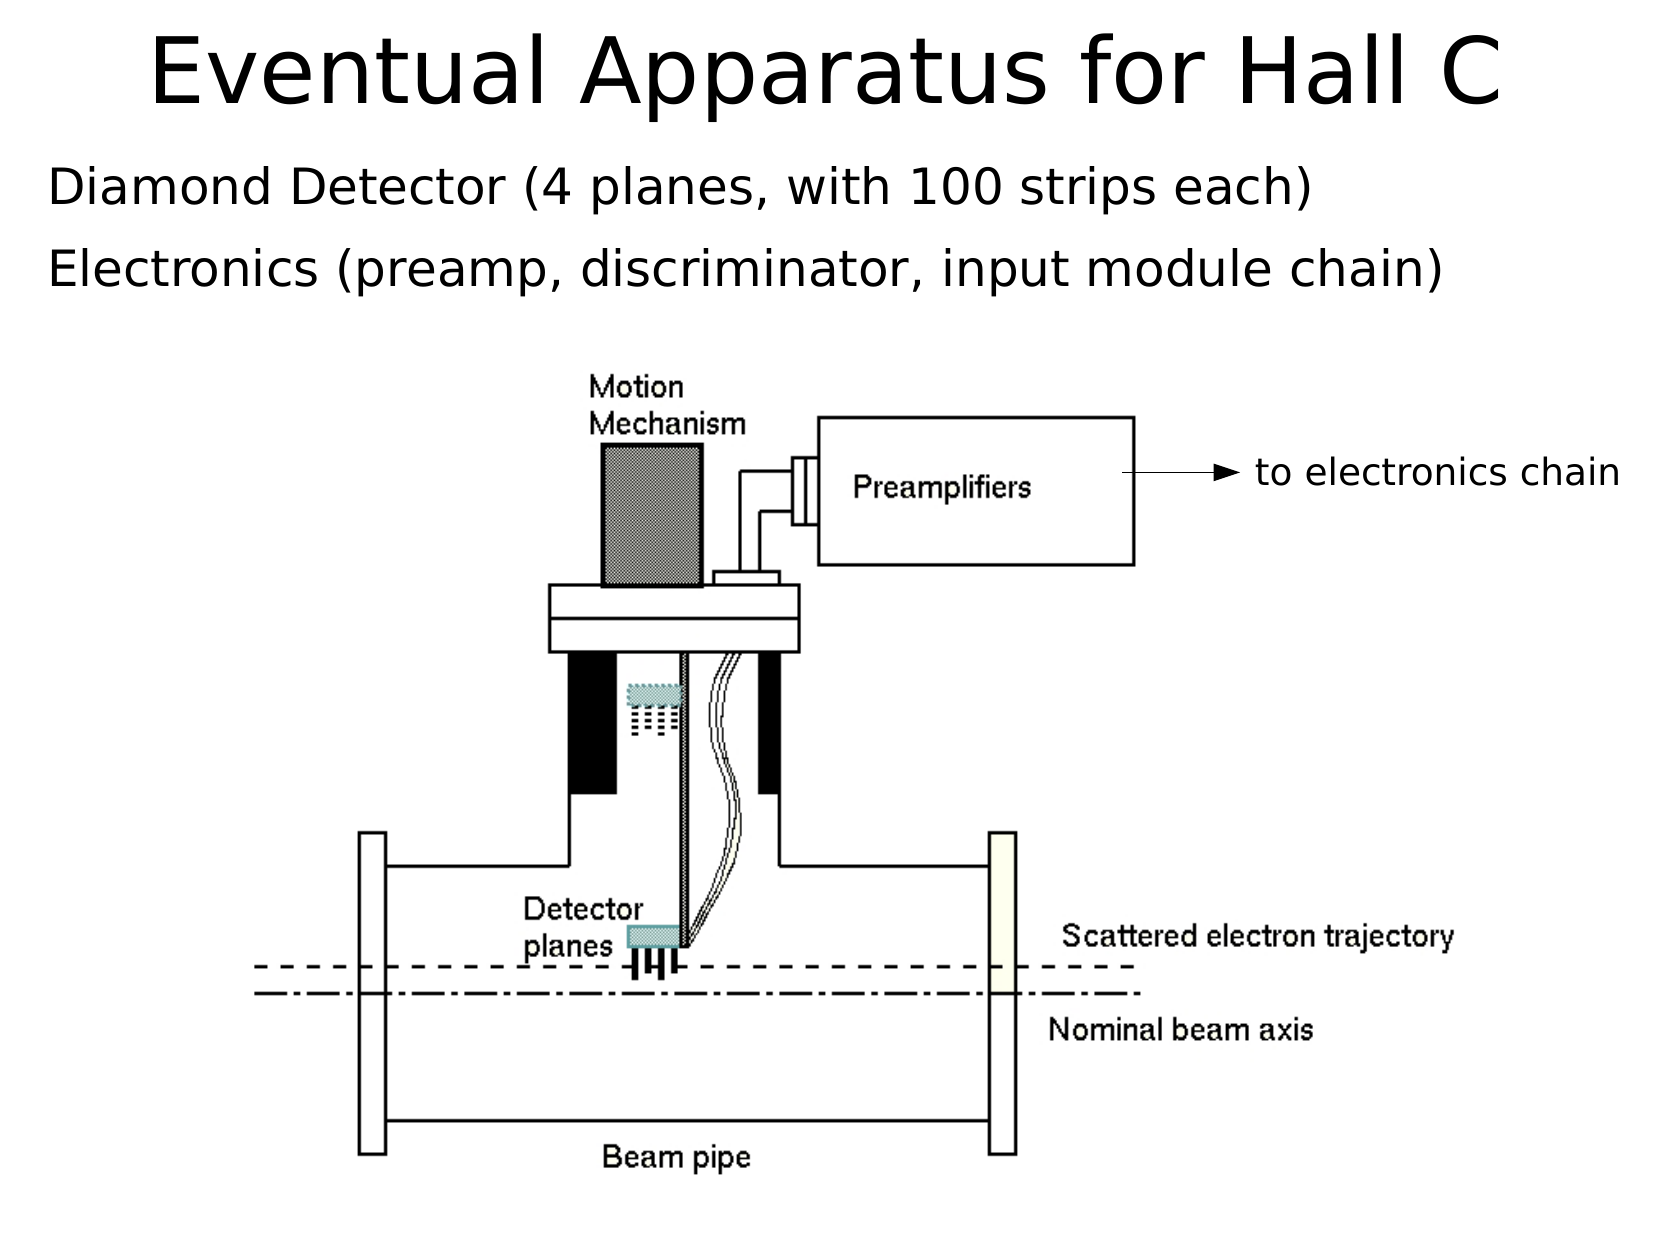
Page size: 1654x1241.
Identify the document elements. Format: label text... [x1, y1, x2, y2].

title Eventual Apparatus for Hall C [82, 18, 1571, 126]
text_box to electronics chain [1240, 442, 1630, 502]
picture [253, 366, 1459, 1178]
list Diamond Detector (4 planes, with 100 strips each) Electronics (preamp, discriminator, input module chain) [29, 158, 1571, 325]
